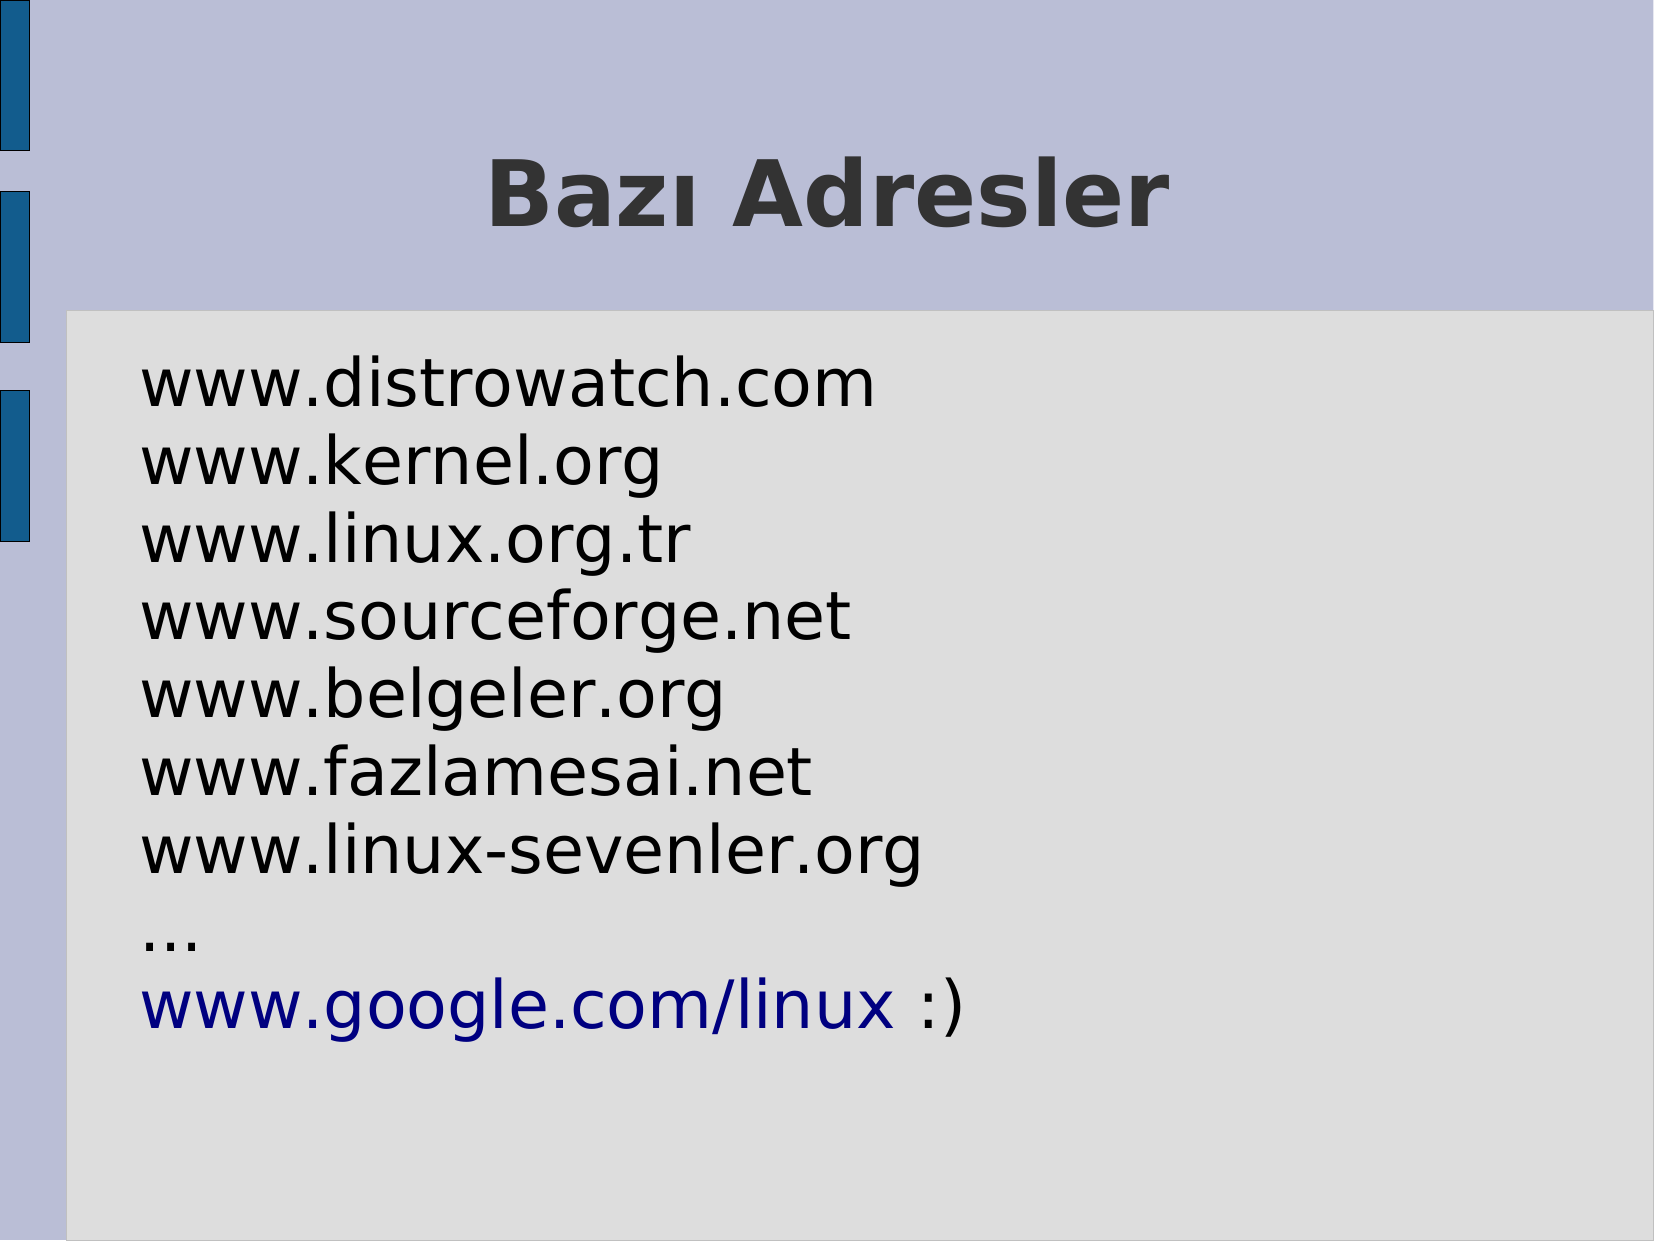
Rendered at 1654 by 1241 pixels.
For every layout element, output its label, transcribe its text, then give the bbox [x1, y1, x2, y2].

list www.distrowatch.com www.kernel.org www.linux.org.tr www.sourceforge.net www.belgeler.org www.fazlamesai.net www.linux-sevenler.org ... www.google.com/linux :) [121, 344, 1534, 1127]
title Bazı Adresler [121, 91, 1534, 299]
